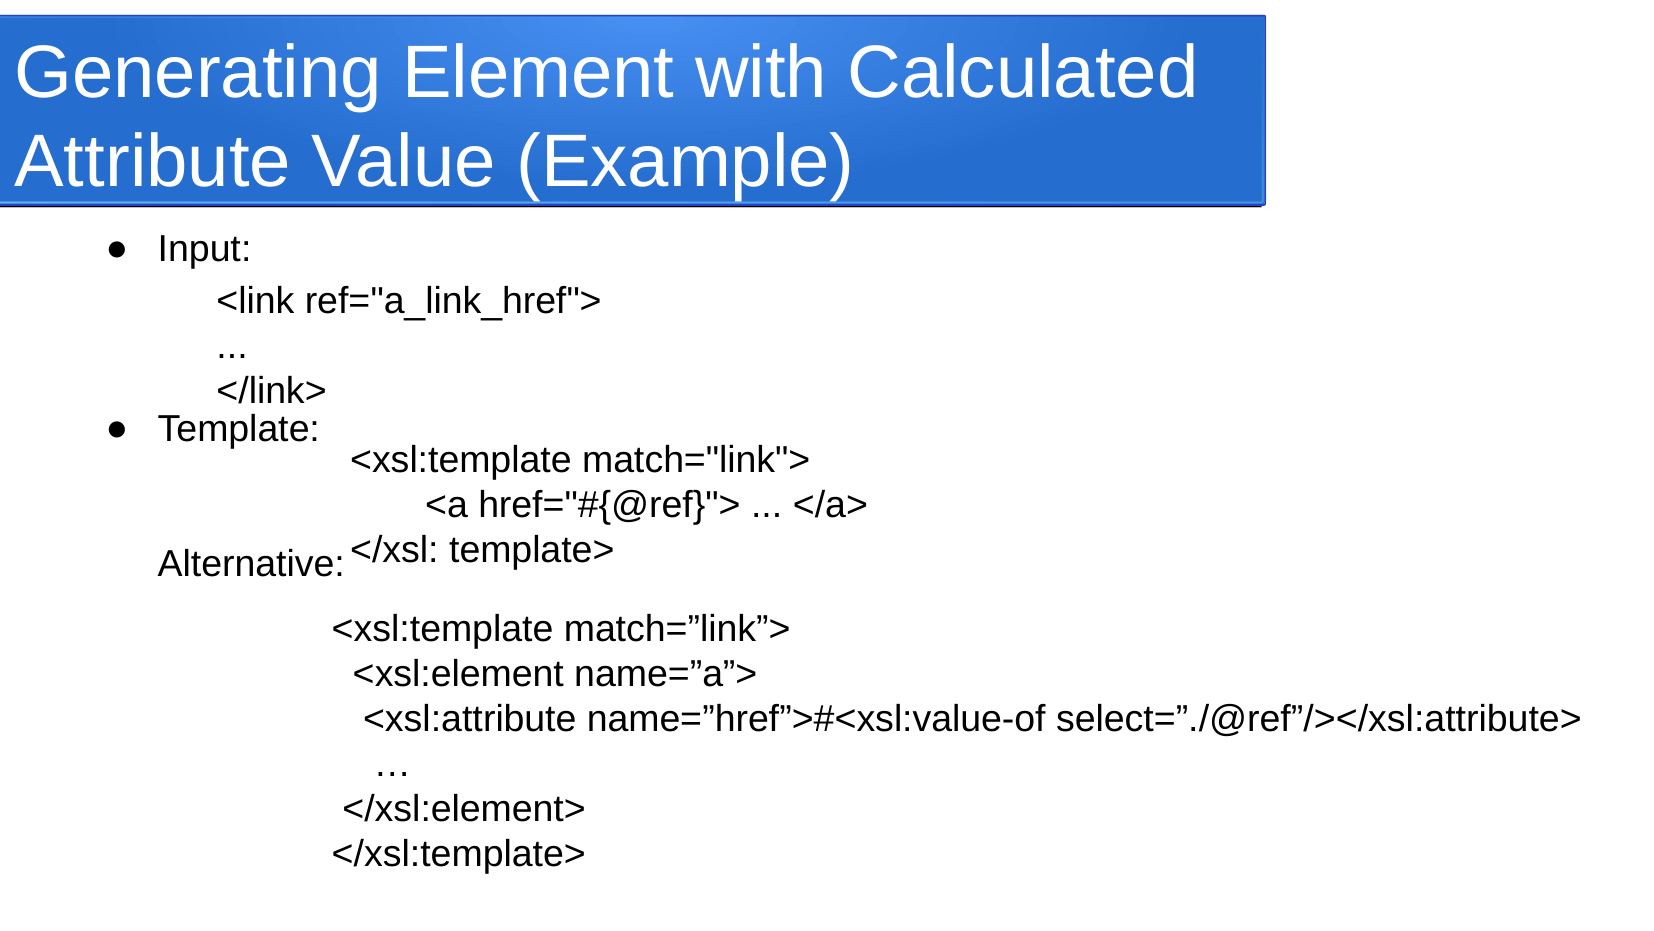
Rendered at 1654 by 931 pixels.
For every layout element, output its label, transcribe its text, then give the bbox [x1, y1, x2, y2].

title Generating Element with Calculated Attribute Value (Example) [14, 35, 1235, 189]
list Input: Template: Alternative: [82, 224, 1571, 868]
text_box <link ref="a_link_href"> ... </link> [201, 261, 1403, 406]
text_box <xsl:template match=”link”> <xsl:element name=”a”> <xsl:attribute name=”href”>#<xsl:value-of select=”./@ref”/></xsl:attribute> … </xsl:element> </xsl:template> [316, 588, 1612, 864]
text_box <xsl:template match="link"> <a href="#{@ref}"> ... </a> </xsl: template> [335, 420, 1042, 574]
list Input: Template: Alternative: [488, 864, 1571, 868]
picture [0, 13, 1269, 211]
